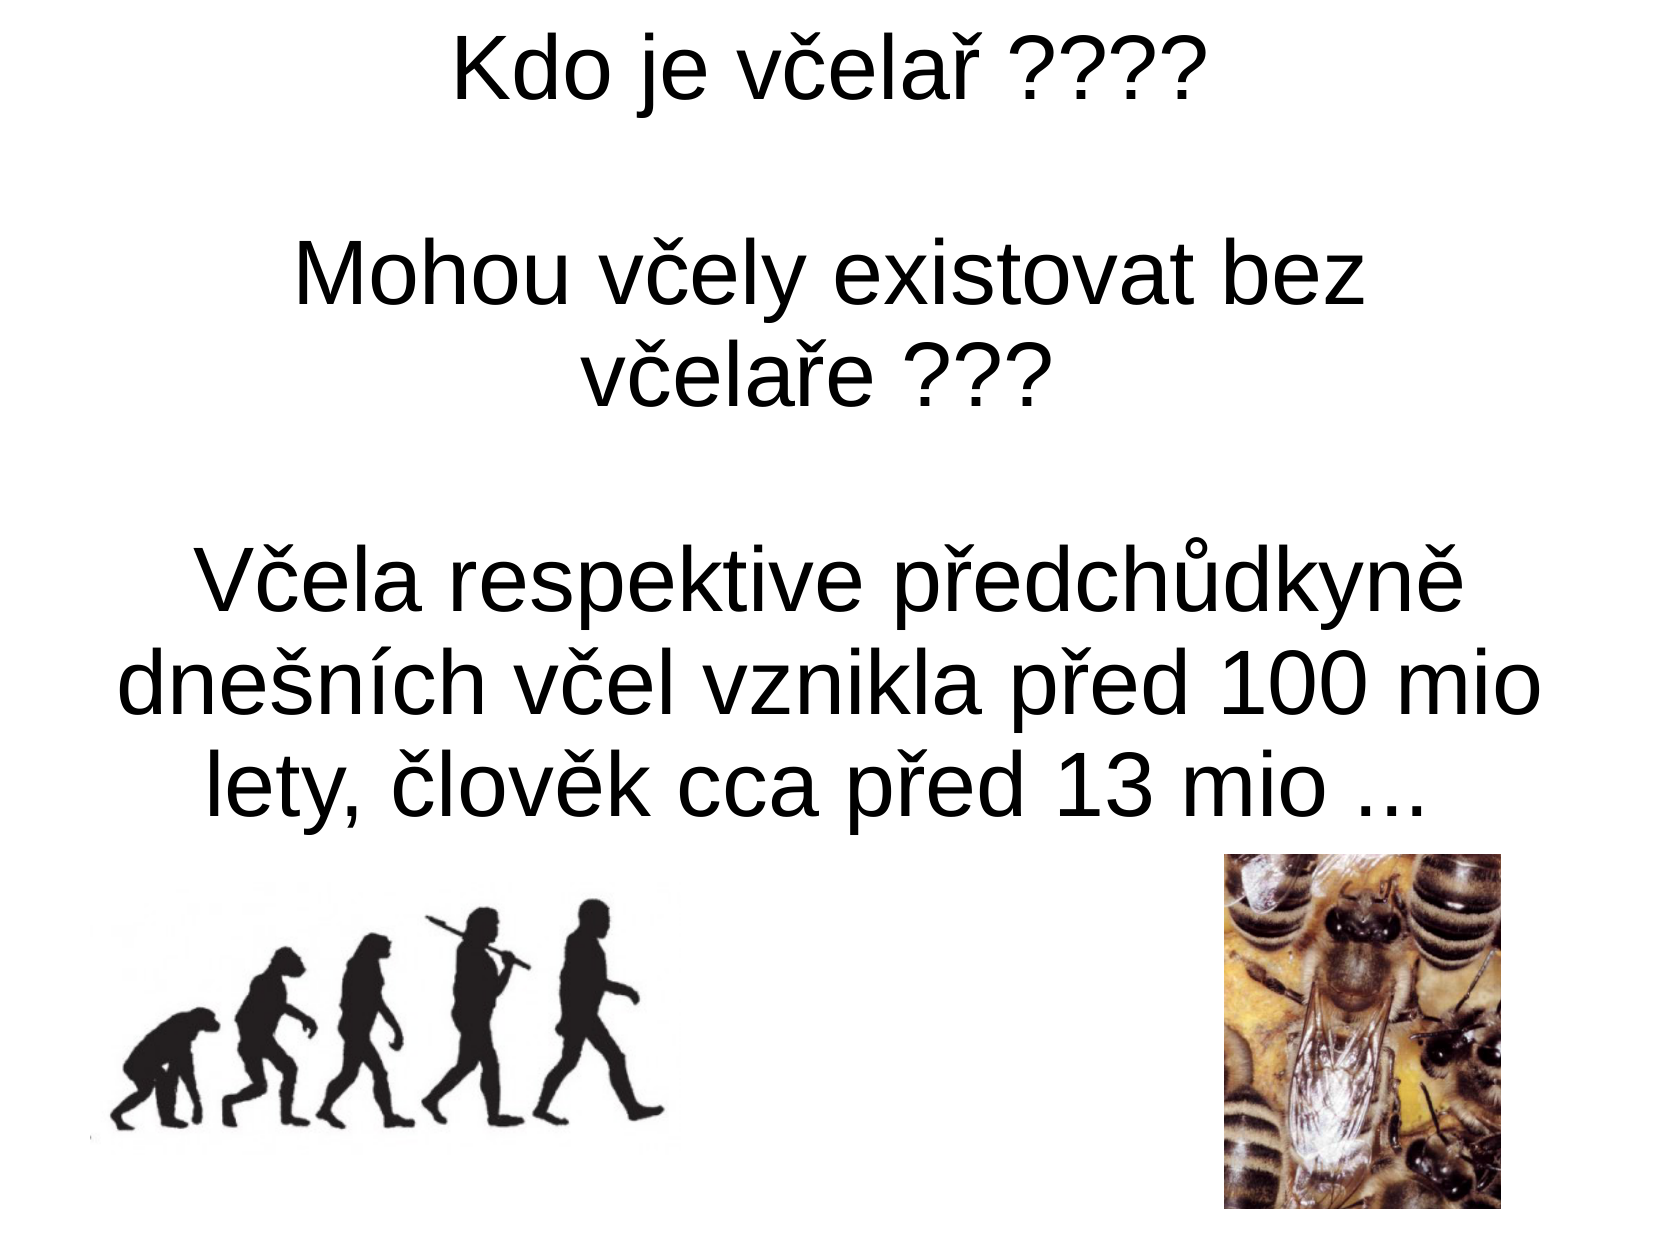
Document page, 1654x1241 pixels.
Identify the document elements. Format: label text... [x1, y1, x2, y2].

picture [1224, 854, 1501, 1209]
title Kdo je včelař ???? Mohou včely existovat bez včelaře ??? Včela respektive předchůdkyně dnešních včel vznikla před 100 mio lety, člověk cca před 13 mio ... [86, 16, 1576, 837]
picture [90, 882, 681, 1156]
